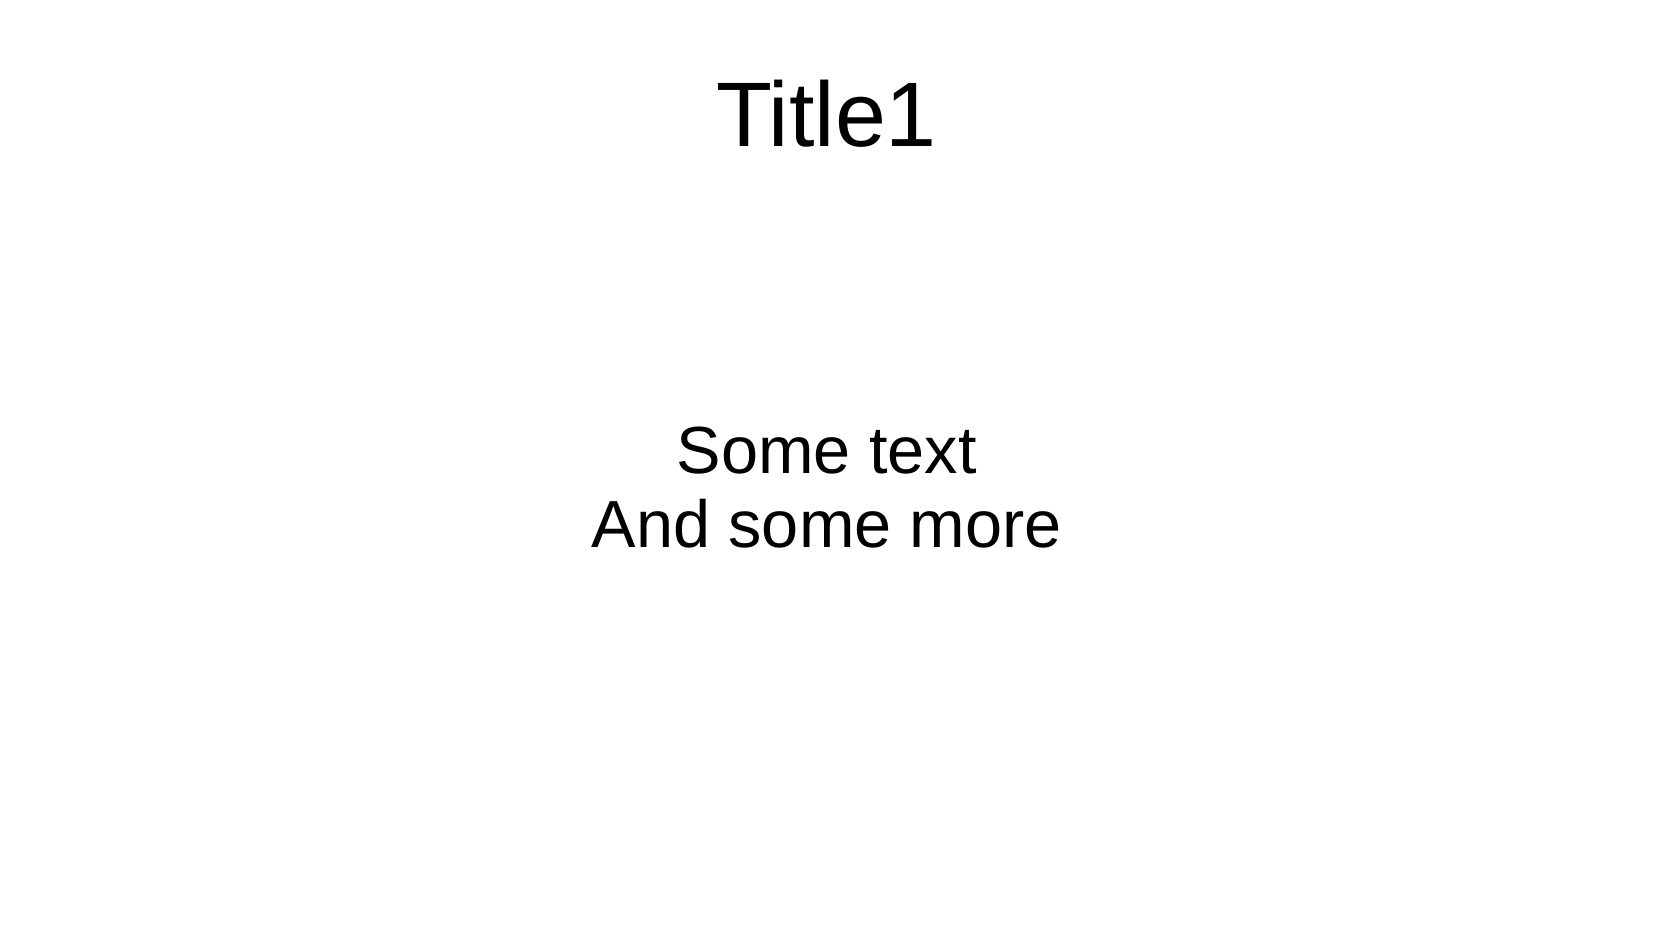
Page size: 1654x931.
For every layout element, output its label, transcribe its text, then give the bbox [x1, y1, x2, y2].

title Title1 [82, 37, 1571, 193]
subtitle Some text And some more [82, 217, 1571, 758]
